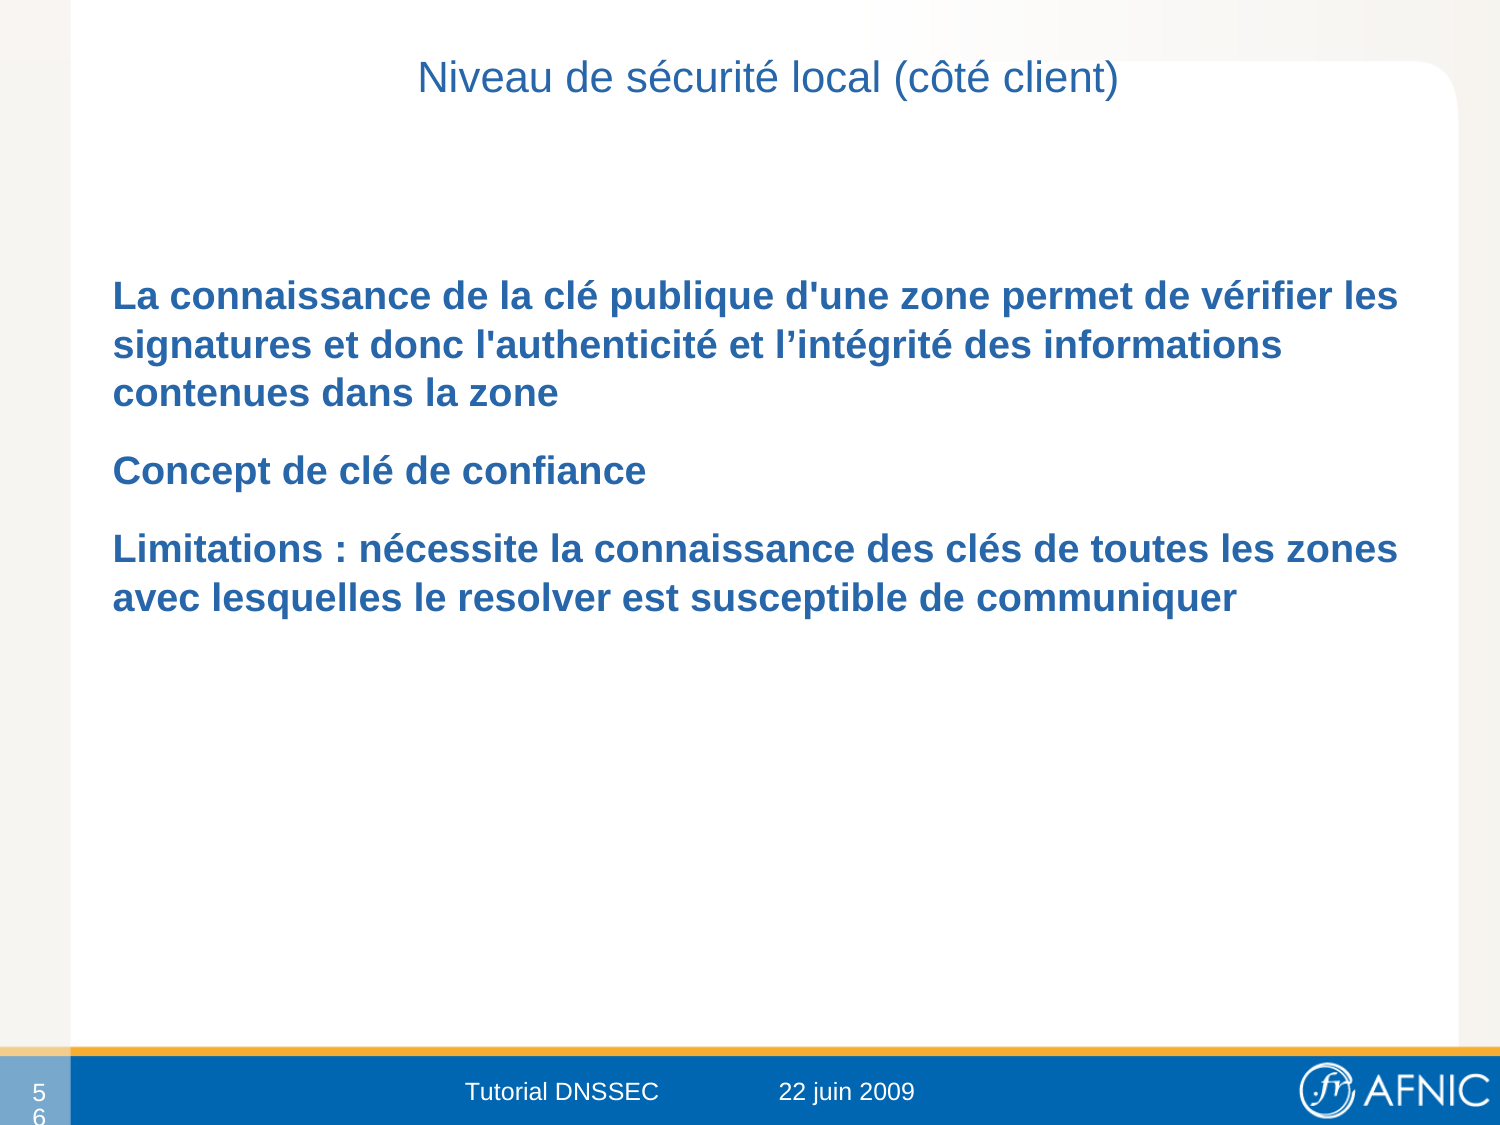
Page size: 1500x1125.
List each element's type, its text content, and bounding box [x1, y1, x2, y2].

title Niveau de sécurité local (côté client) [112, 12, 1426, 138]
picture [36, 1117, 43, 1124]
picture [0, 0, 1500, 1125]
list La connaissance de la clé publique d'une zone permet de vérifier les signatures et donc l'authenticité et l’intégrité des informations contenues dans la zone Concept de clé de confiance Limitations : nécessite la connaissance des clés de toutes les zones avec lesquelles le resolver est susceptible de communiquer [112, 266, 1426, 994]
